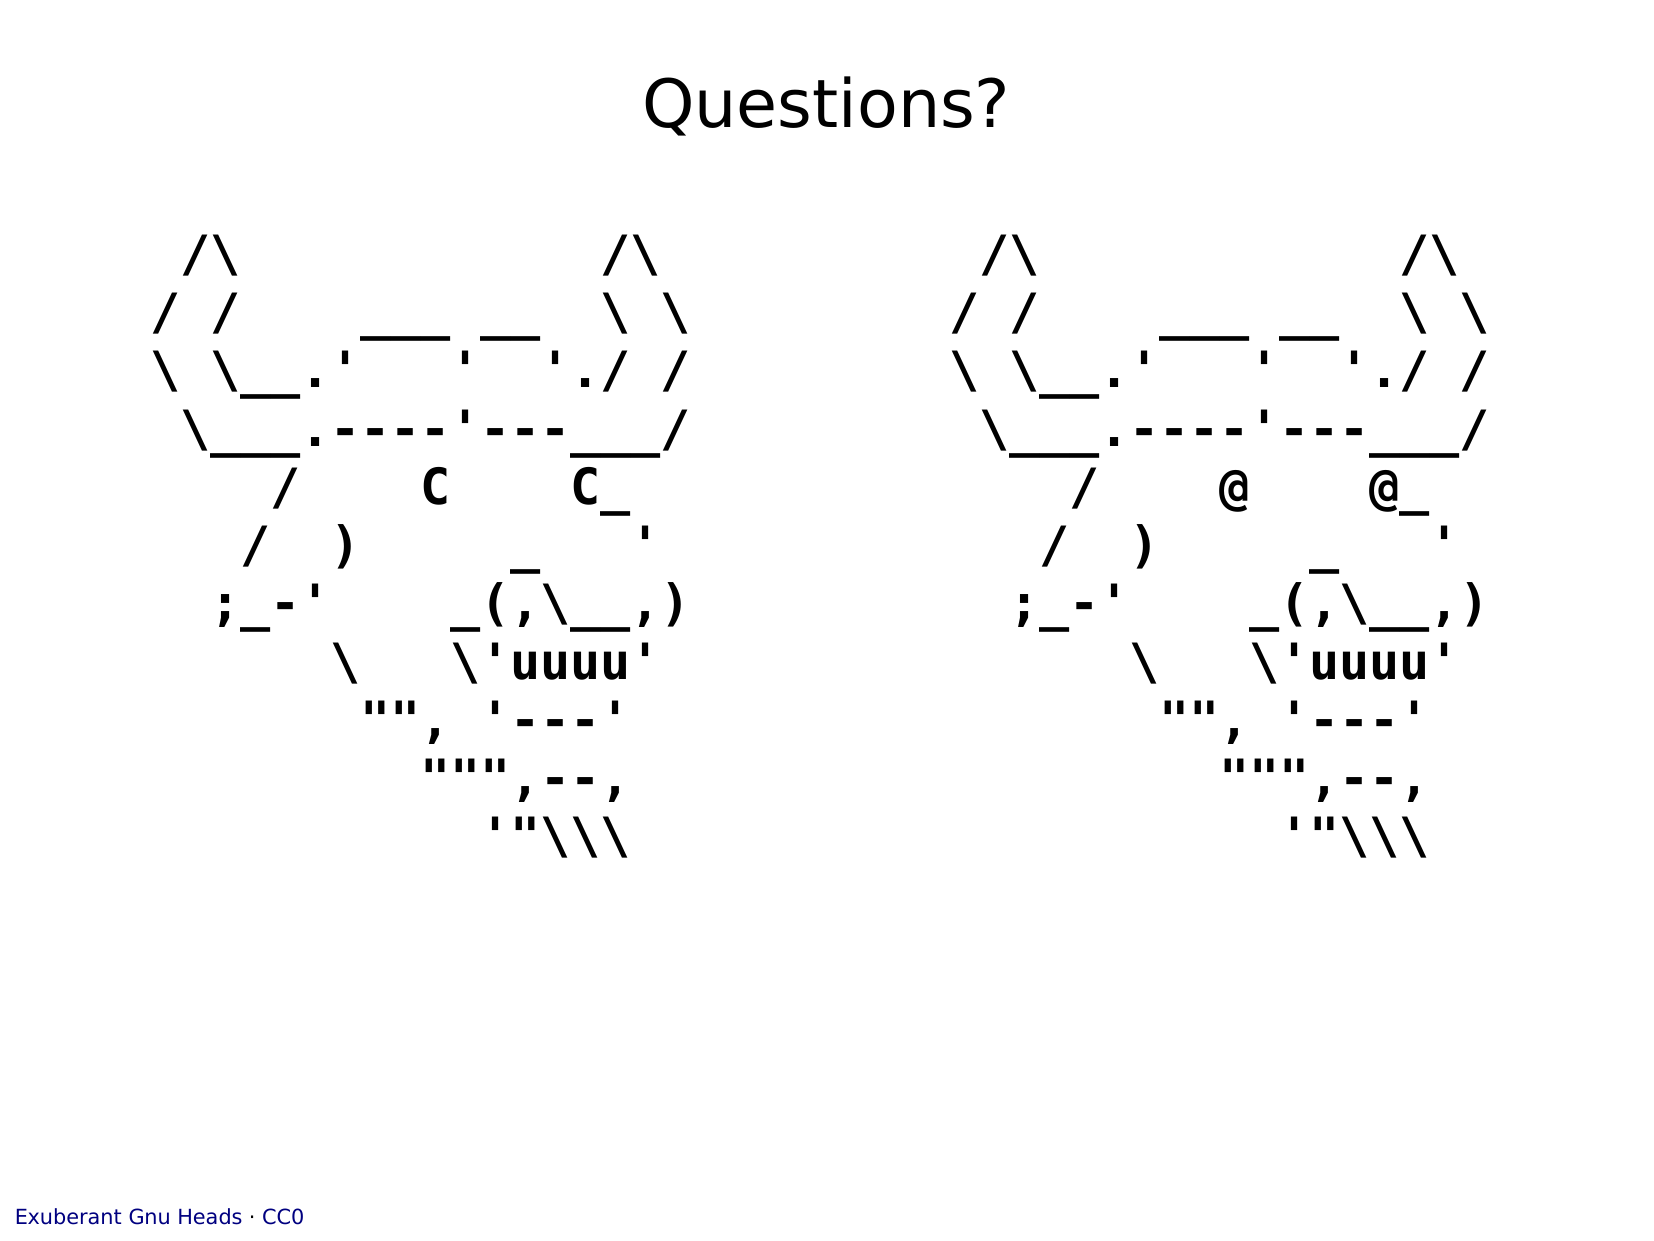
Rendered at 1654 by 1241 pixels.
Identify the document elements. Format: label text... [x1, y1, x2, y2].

list /\ /\ / / ___ __ \ \ \ \__.' ' './ / \___.----'---___/ / @ @_ / ) _ ' ;_-' _(,\__,) \ \'uuuu' "", '---' """,--, '"\\\ [949, 251, 1501, 1163]
text_box Exuberant Gnu Heads · CC0 [0, 1198, 350, 1238]
list /\ /\ / / ___ __ \ \ \ \__.' ' './ / \___.----'---___/ / C C_ / ) _ ' ;_-' _(,\__,) \ \'uuuu' "", '---' """,--, '"\\\ [150, 251, 826, 1222]
list Questions? [82, 65, 1571, 251]
